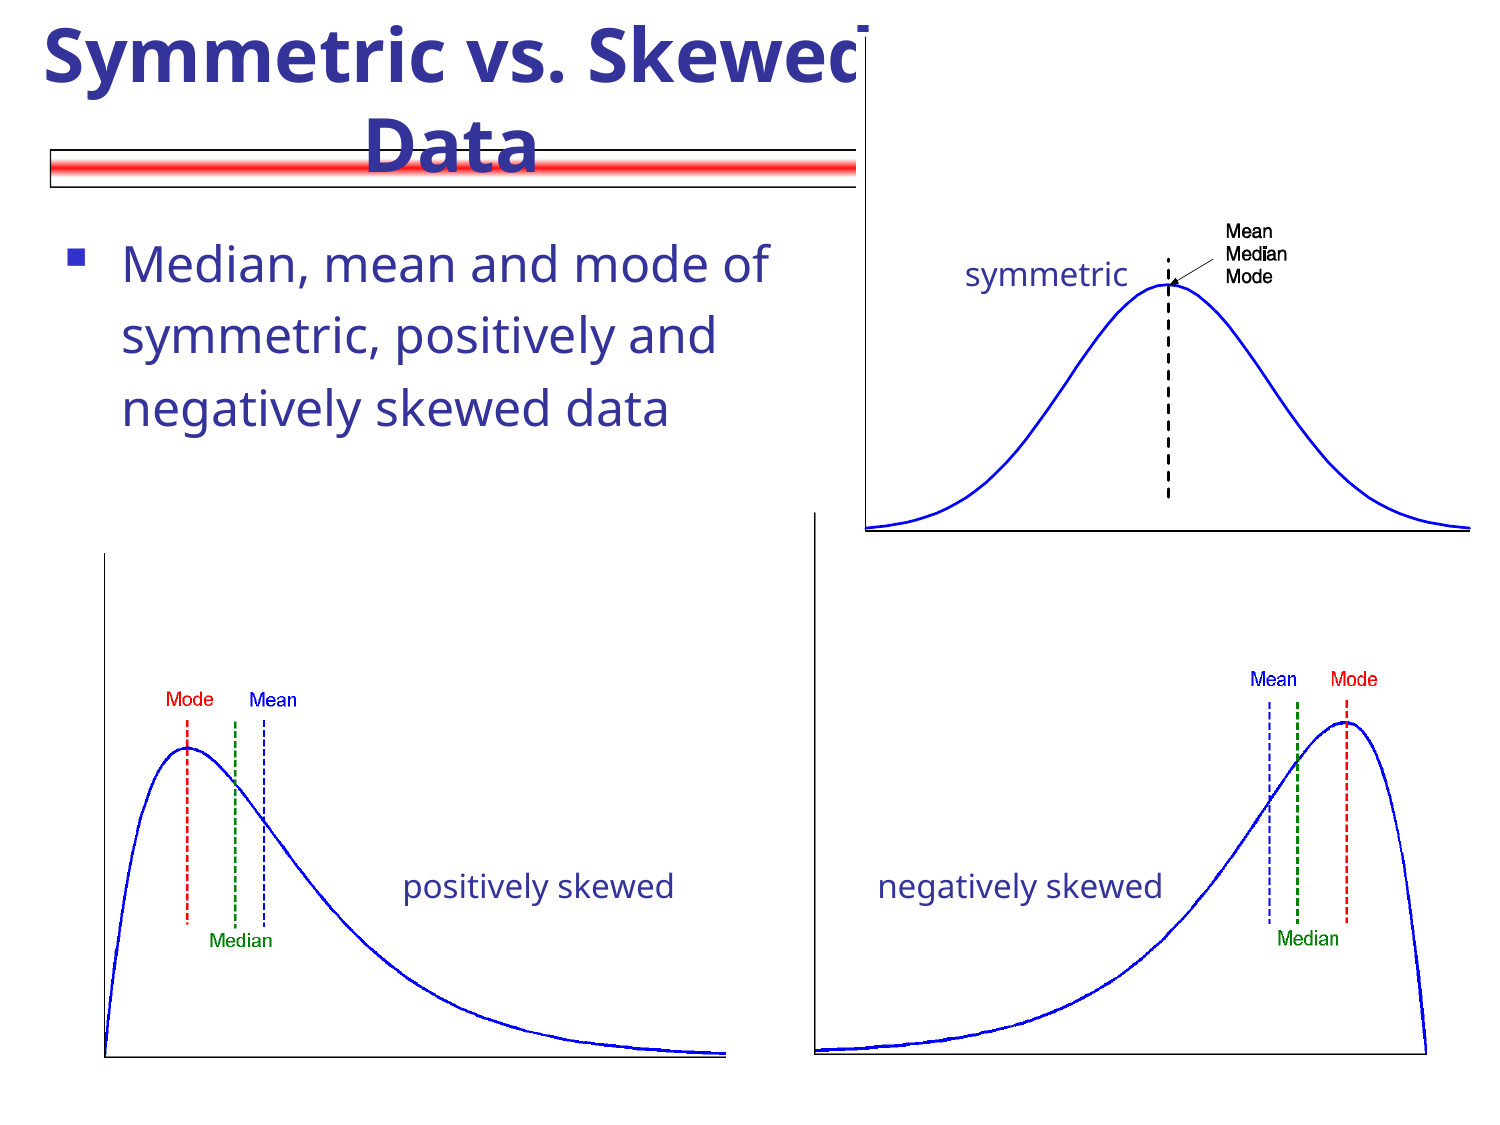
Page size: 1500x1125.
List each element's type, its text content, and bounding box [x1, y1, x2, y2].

text_box symmetric [949, 237, 1275, 300]
text_box [0, 462, 1500, 1125]
text_box positively skewed [387, 849, 713, 913]
list Median, mean and mode of symmetric, positively and negatively skewed data [50, 212, 855, 444]
title Symmetric vs. Skewed Data [0, 0, 933, 196]
picture [855, 32, 1480, 540]
text_box negatively skewed [862, 849, 1188, 913]
